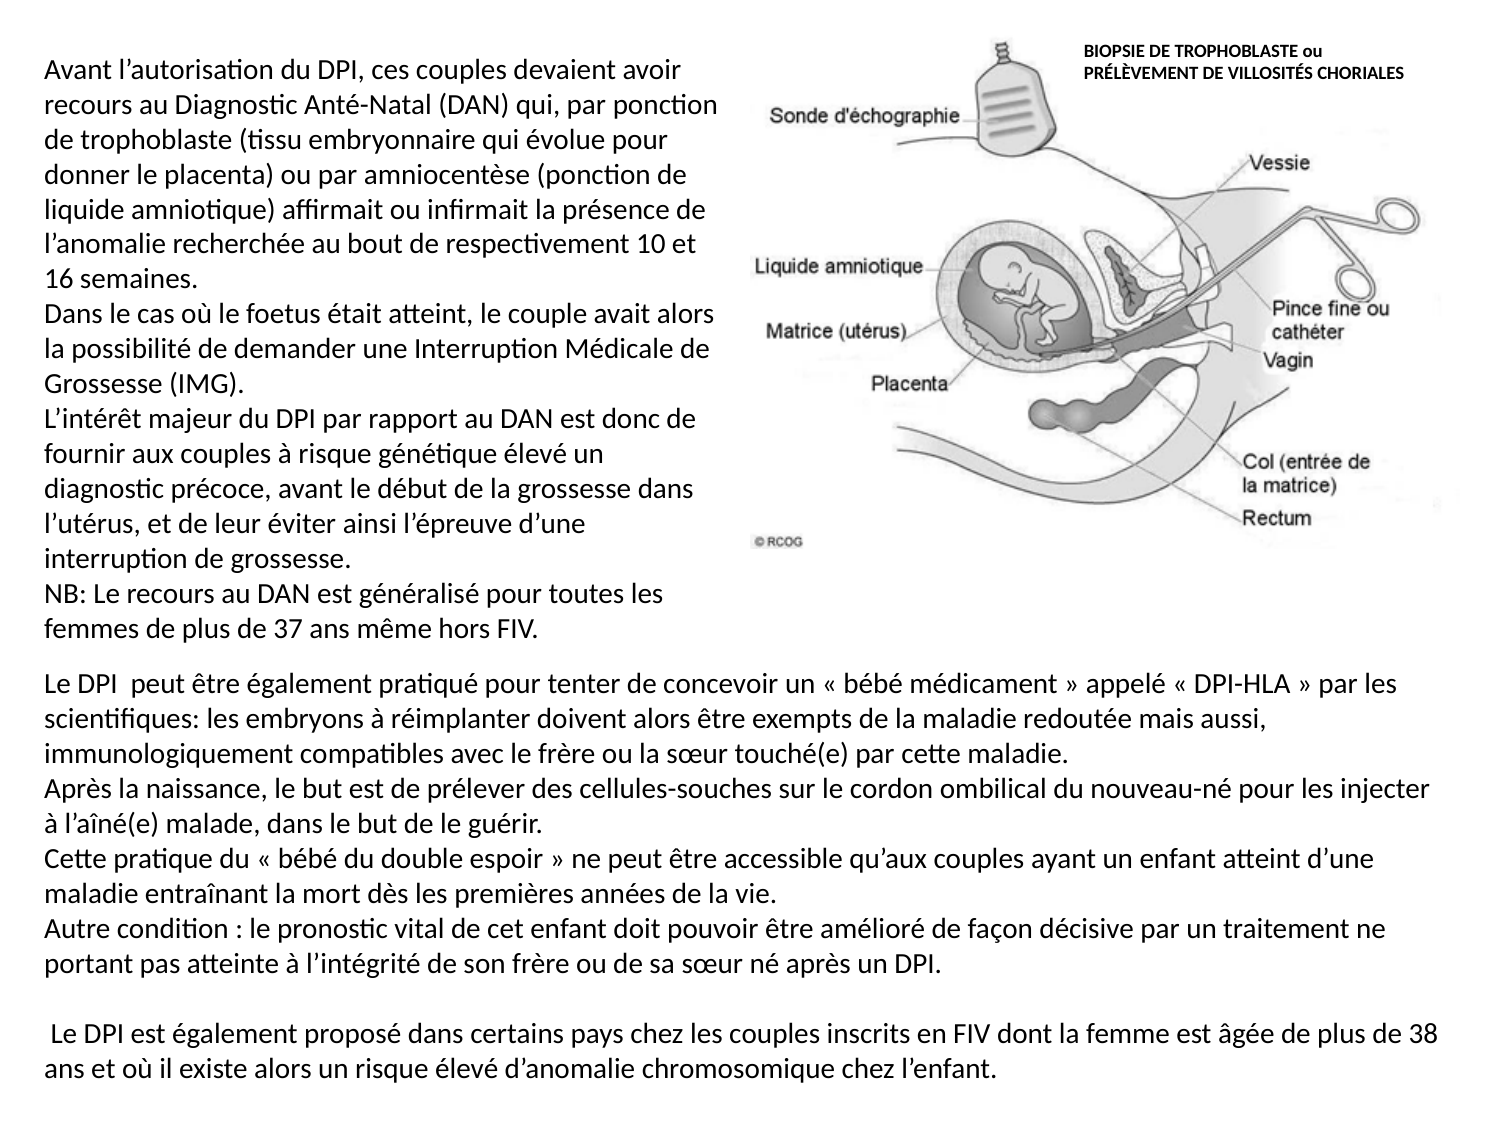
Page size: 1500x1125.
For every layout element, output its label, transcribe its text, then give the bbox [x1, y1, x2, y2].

text_box Avant l’autorisation du DPI, ces couples devaient avoir recours au Diagnostic Anté-Natal (DAN) qui, par ponction de trophoblaste (tissu embryonnaire qui évolue pour donner le placenta) ou par amniocentèse (ponction de liquide amniotique) affirmait ou infirmait la présence de l’anomalie recherchée au bout de respectivement 10 et 16 semaines. Dans le cas où le foetus était atteint, le couple avait alors la possibilité de demander une Interruption Médicale de Grossesse (IMG). L’intérêt majeur du DPI par rapport au DAN est donc de fournir aux couples à risque génétique élevé un diagnostic précoce, avant le début de la grossesse dans l’utérus, et de leur éviter ainsi l’épreuve d’une interruption de grossesse. NB: Le recours au DAN est généralisé pour toutes les femmes de plus de 37 ans même hors FIV. [29, 42, 739, 722]
picture [750, 30, 1460, 549]
text_box BIOPSIE DE TROPHOBLASTE ou PRÉLÈVEMENT DE VILLOSITÉS CHORIALES [1068, 30, 1500, 91]
text_box Le DPI peut être également pratiqué pour tenter de concevoir un « bébé médicament » appelé « DPI-HLA » par les scientifiques: les embryons à réimplanter doivent alors être exempts de la maladie redoutée mais aussi, immunologiquement compatibles avec le frère ou la sœur touché(e) par cette maladie. Après la naissance, le but est de prélever des cellules-souches sur le cordon ombilical du nouveau-né pour les injecter à l’aîné(e) malade, dans le but de le guérir. Cette pratique du « bébé du double espoir » ne peut être accessible qu’aux couples ayant un enfant atteint d’une maladie entraînant la mort dès les premières années de la vie. Autre condition : le pronostic vital de cet enfant doit pouvoir être amélioré de façon décisive par un traitement ne portant pas atteinte à l’intégrité de son frère ou de sa sœur né après un DPI. Le DPI est également proposé dans certains pays chez les couples inscrits en FIV dont la femme est âgée de plus de 38 ans et où il existe alors un risque élevé d’anomalie chromosomique chez l’enfant. [29, 656, 1459, 1125]
